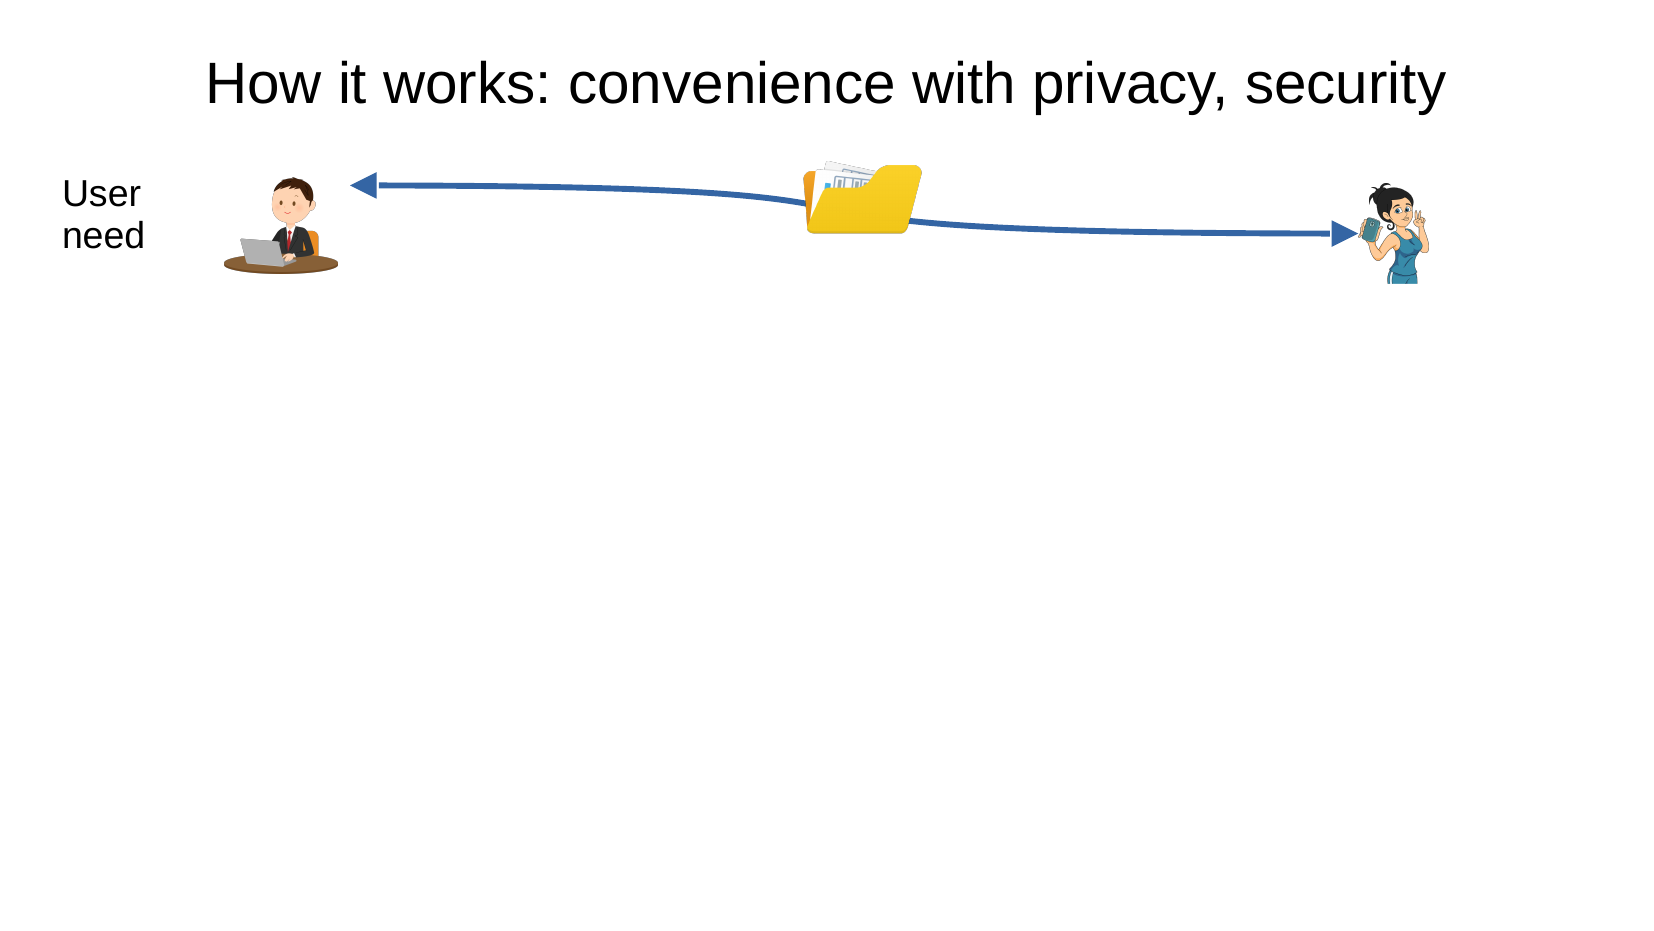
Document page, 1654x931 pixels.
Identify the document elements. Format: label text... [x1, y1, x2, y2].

picture [1358, 183, 1429, 284]
picture [803, 118, 922, 237]
text_box User need [47, 165, 201, 265]
title How it works: convenience with privacy, security [82, 37, 1571, 130]
picture [224, 177, 338, 274]
